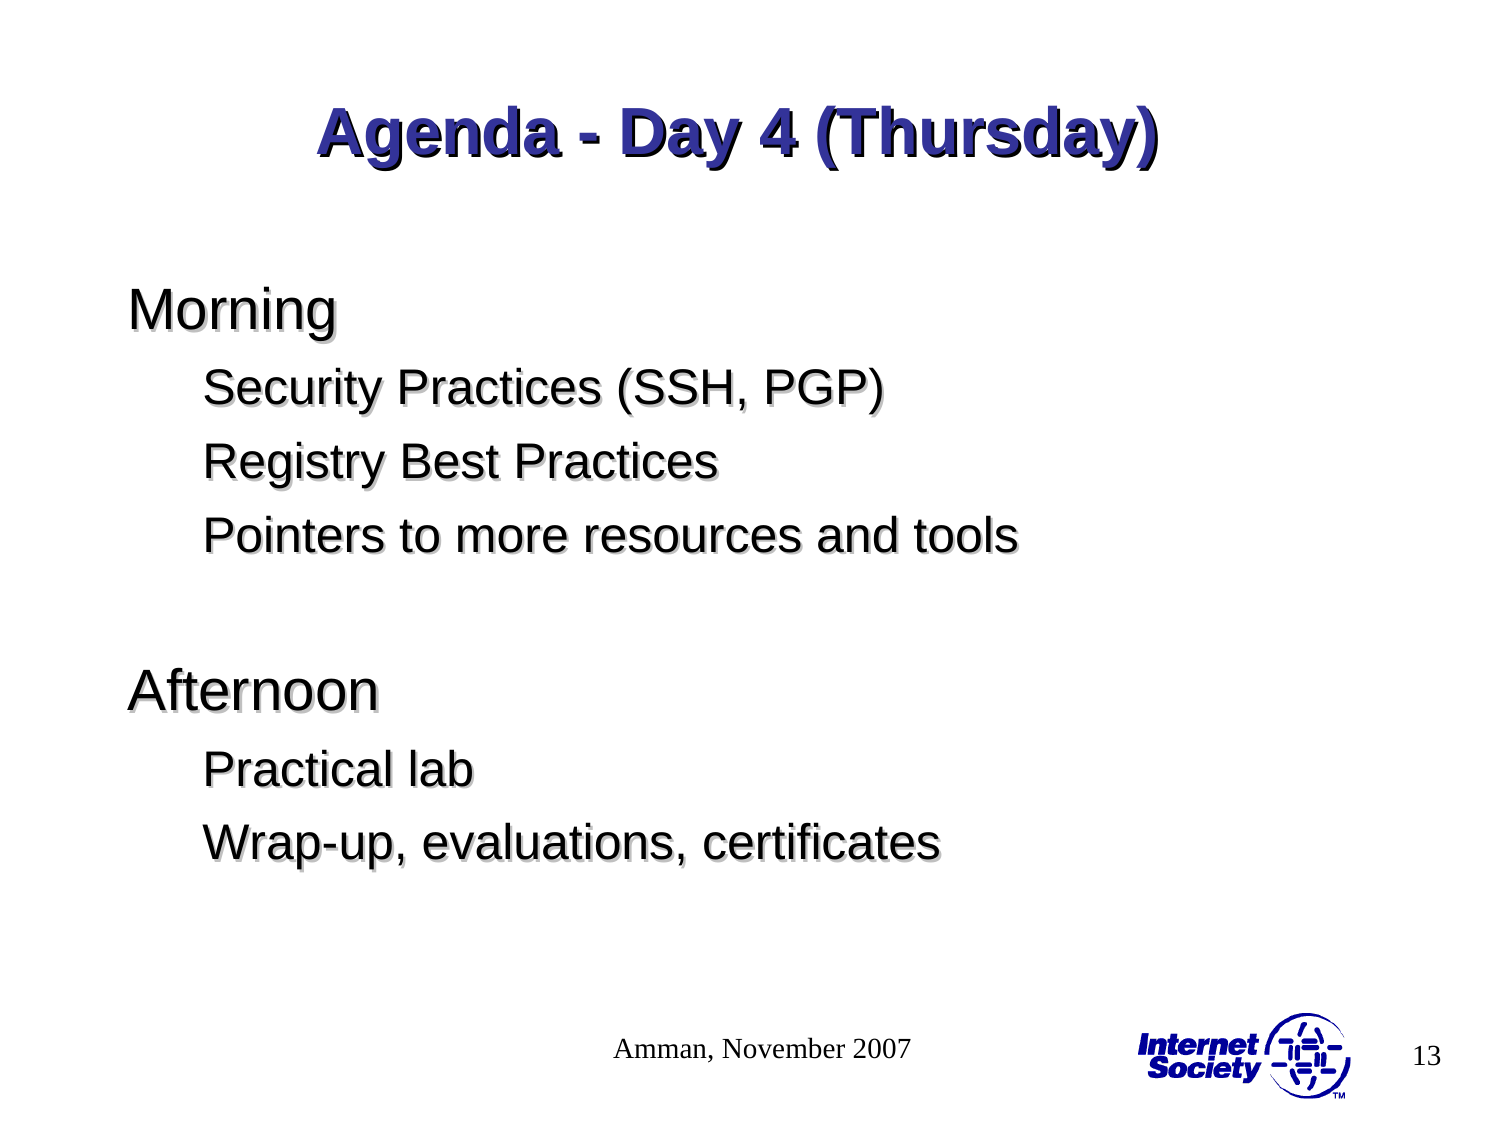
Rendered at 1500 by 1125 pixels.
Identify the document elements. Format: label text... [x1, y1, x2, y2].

picture [1137, 1012, 1351, 1099]
title Agenda - Day 4 (Thursday) [99, 37, 1375, 225]
list Morning Security Practices (SSH, PGP) Registry Best Practices Pointers to more resources and tools Afternoon Practical lab Wrap-up, evaluations, certificates [112, 262, 1388, 1001]
